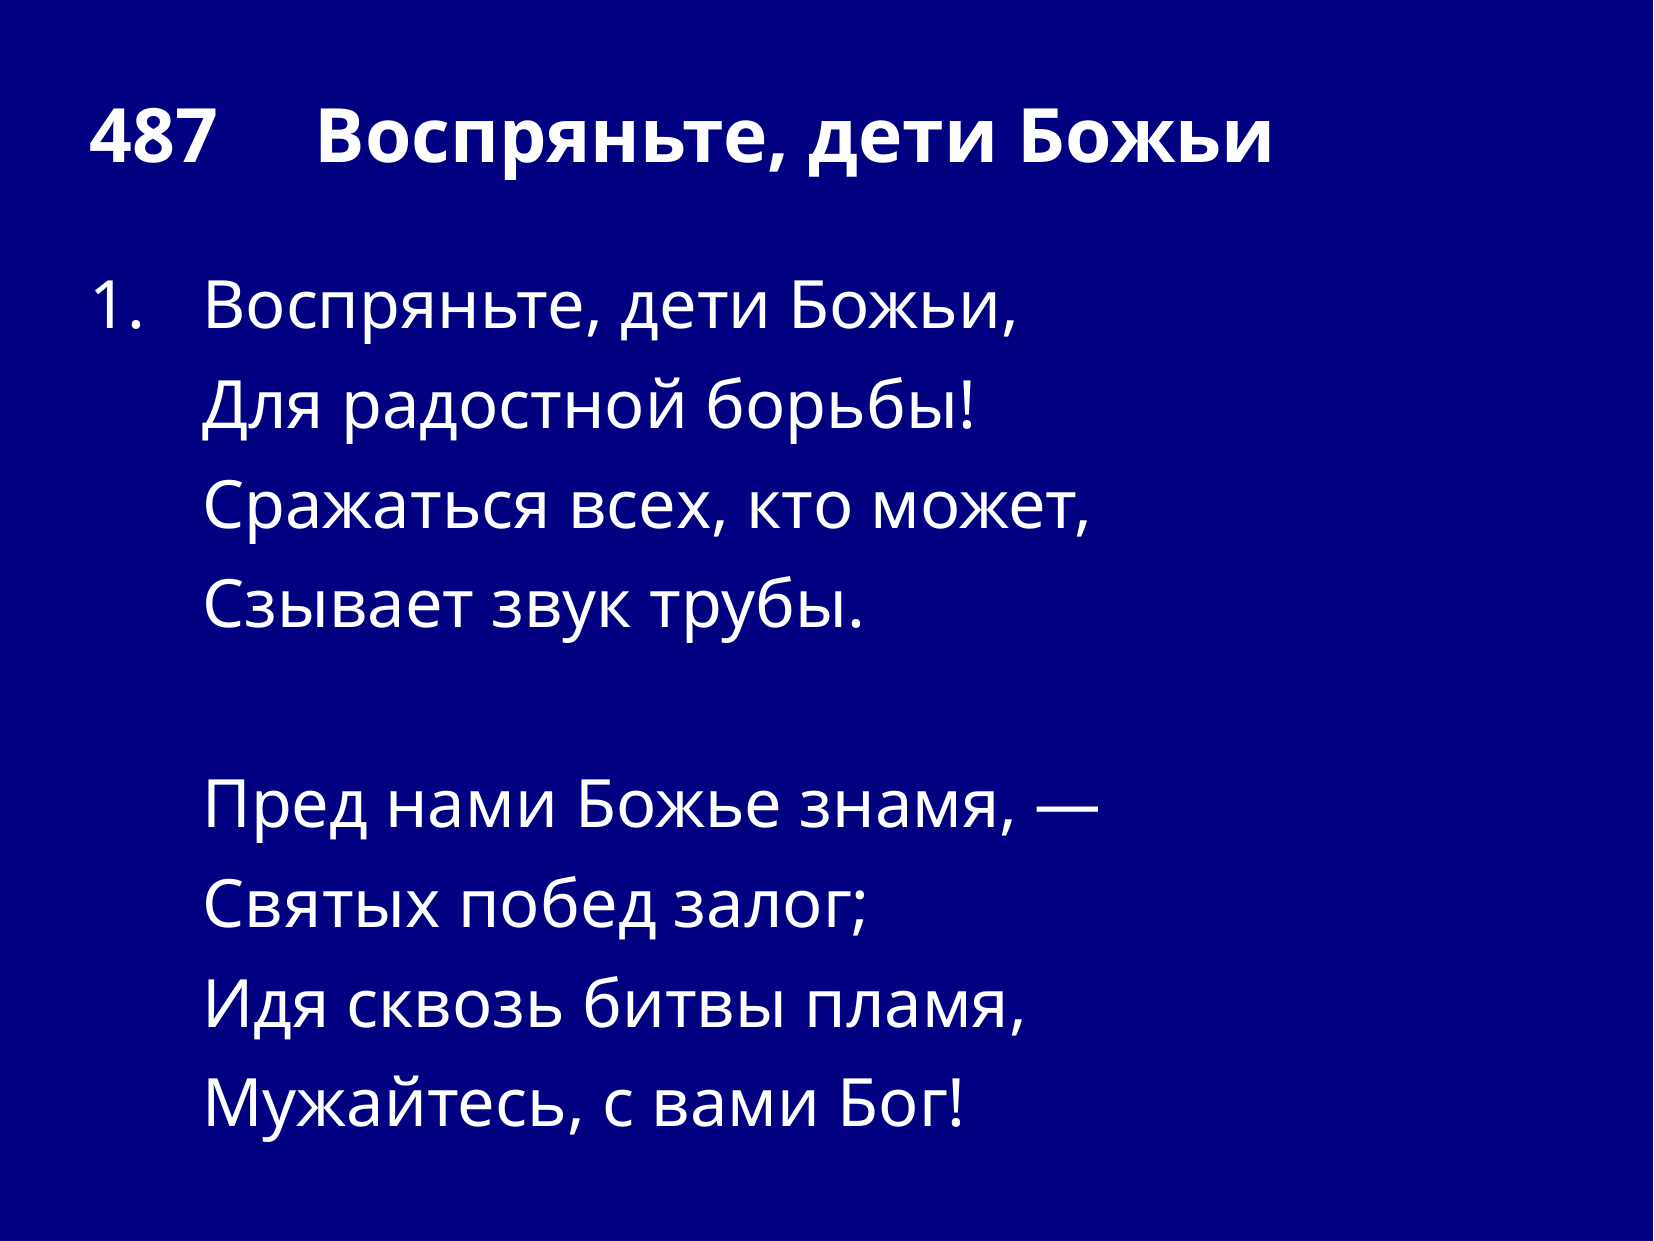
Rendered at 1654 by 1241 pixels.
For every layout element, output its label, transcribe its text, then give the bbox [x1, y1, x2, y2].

text_box 1. Воспряньте, дети Божьи, Для радостной борьбы! Сражаться всех, кто может, Сзывает звук трубы. Пред нами Божье знамя, — Святых побед залог; Идя сквозь битвы пламя, Мужайтесь, с вами Бог! [75, 188, 1576, 1163]
text_box 487 Воспряньте, дети Божьи [75, 75, 1576, 188]
